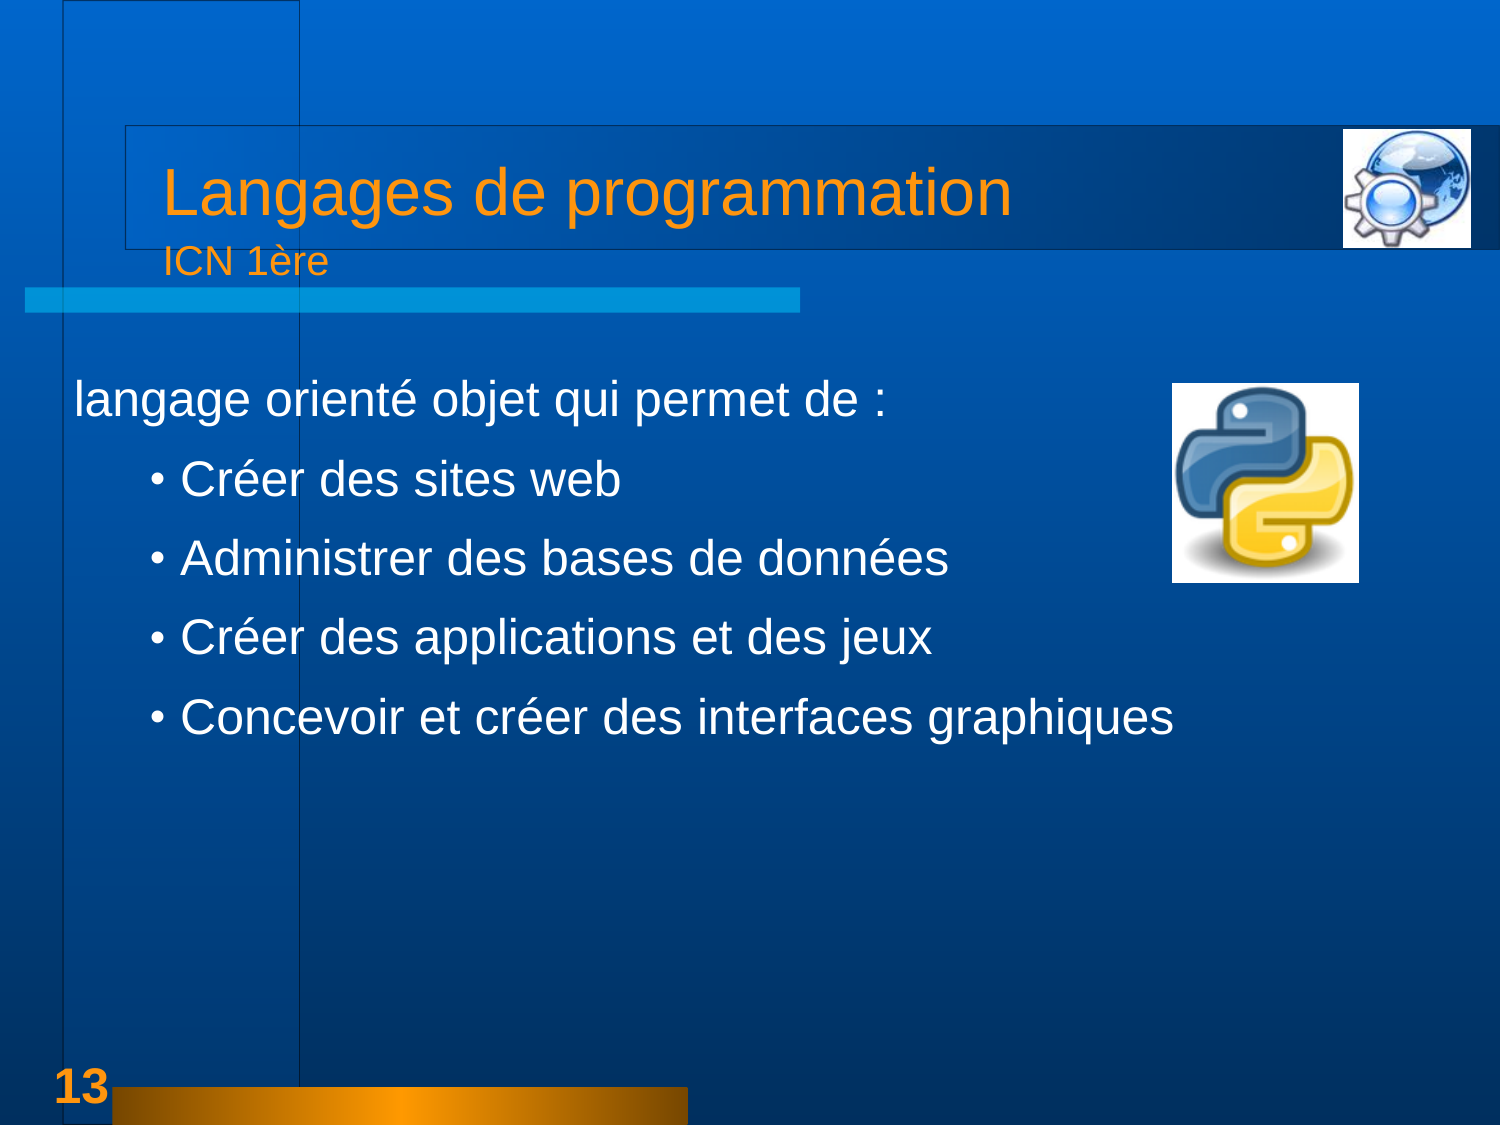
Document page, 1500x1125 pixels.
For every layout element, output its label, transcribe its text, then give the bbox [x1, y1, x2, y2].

picture [1343, 129, 1471, 248]
picture [1172, 383, 1359, 583]
text_box langage orienté objet qui permet de : Créer des sites web Administrer des bases de données Créer des applications et des jeux Concevoir et créer des interfaces graphiques [59, 364, 1388, 1046]
